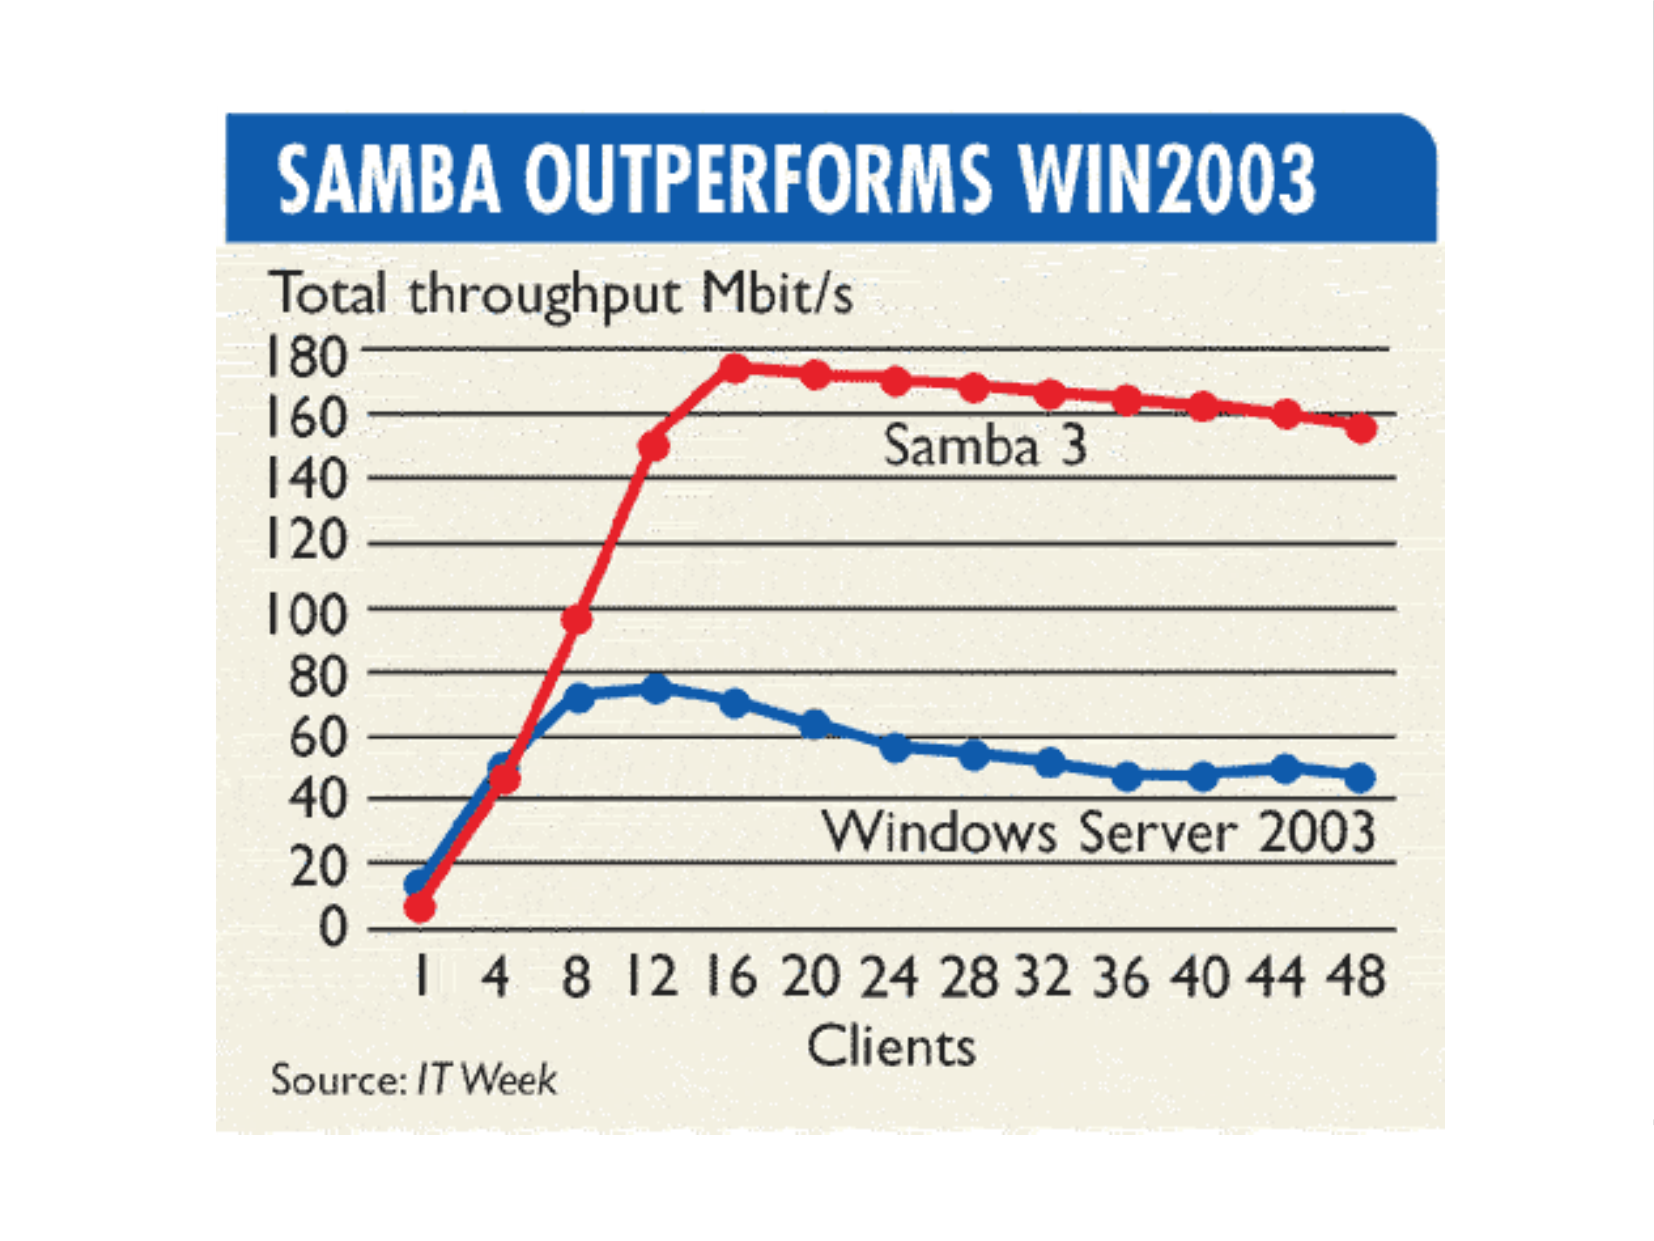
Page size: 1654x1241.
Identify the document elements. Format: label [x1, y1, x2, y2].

text_box [0, 0, 1654, 1241]
picture [216, 106, 1445, 1135]
